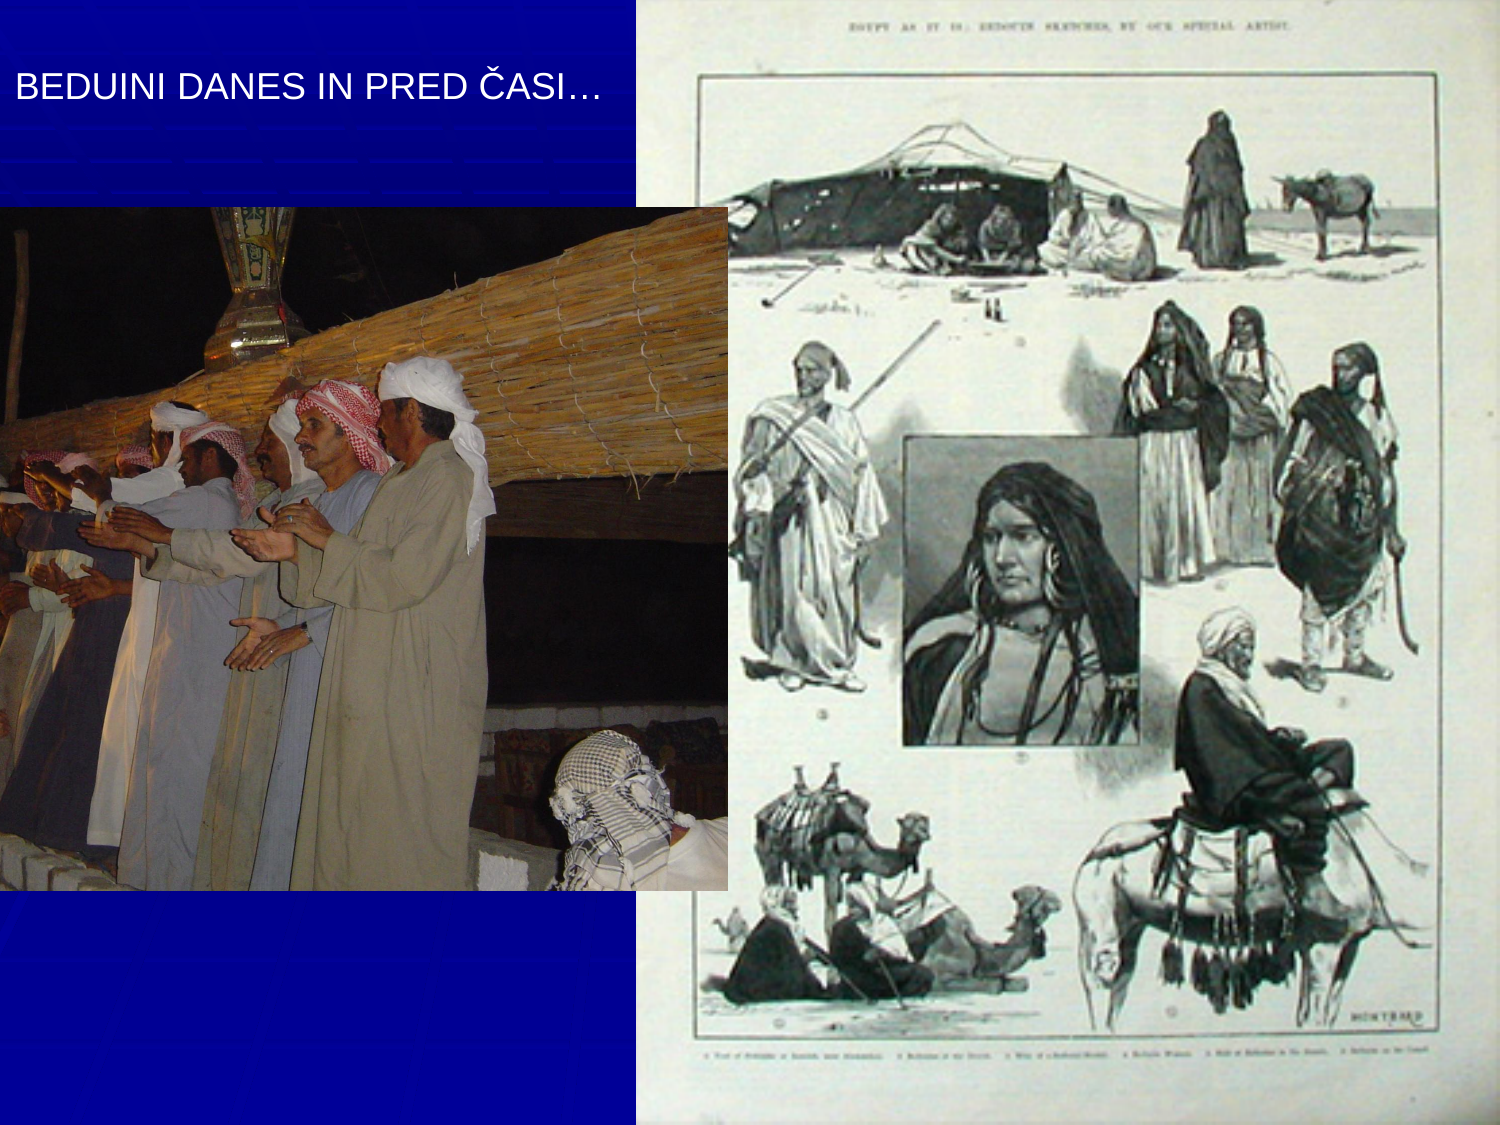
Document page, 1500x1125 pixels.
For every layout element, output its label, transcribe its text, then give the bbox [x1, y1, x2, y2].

text_box BEDUINI DANES IN PRED ČASI… [0, 54, 644, 115]
picture [0, 0, 1500, 1125]
